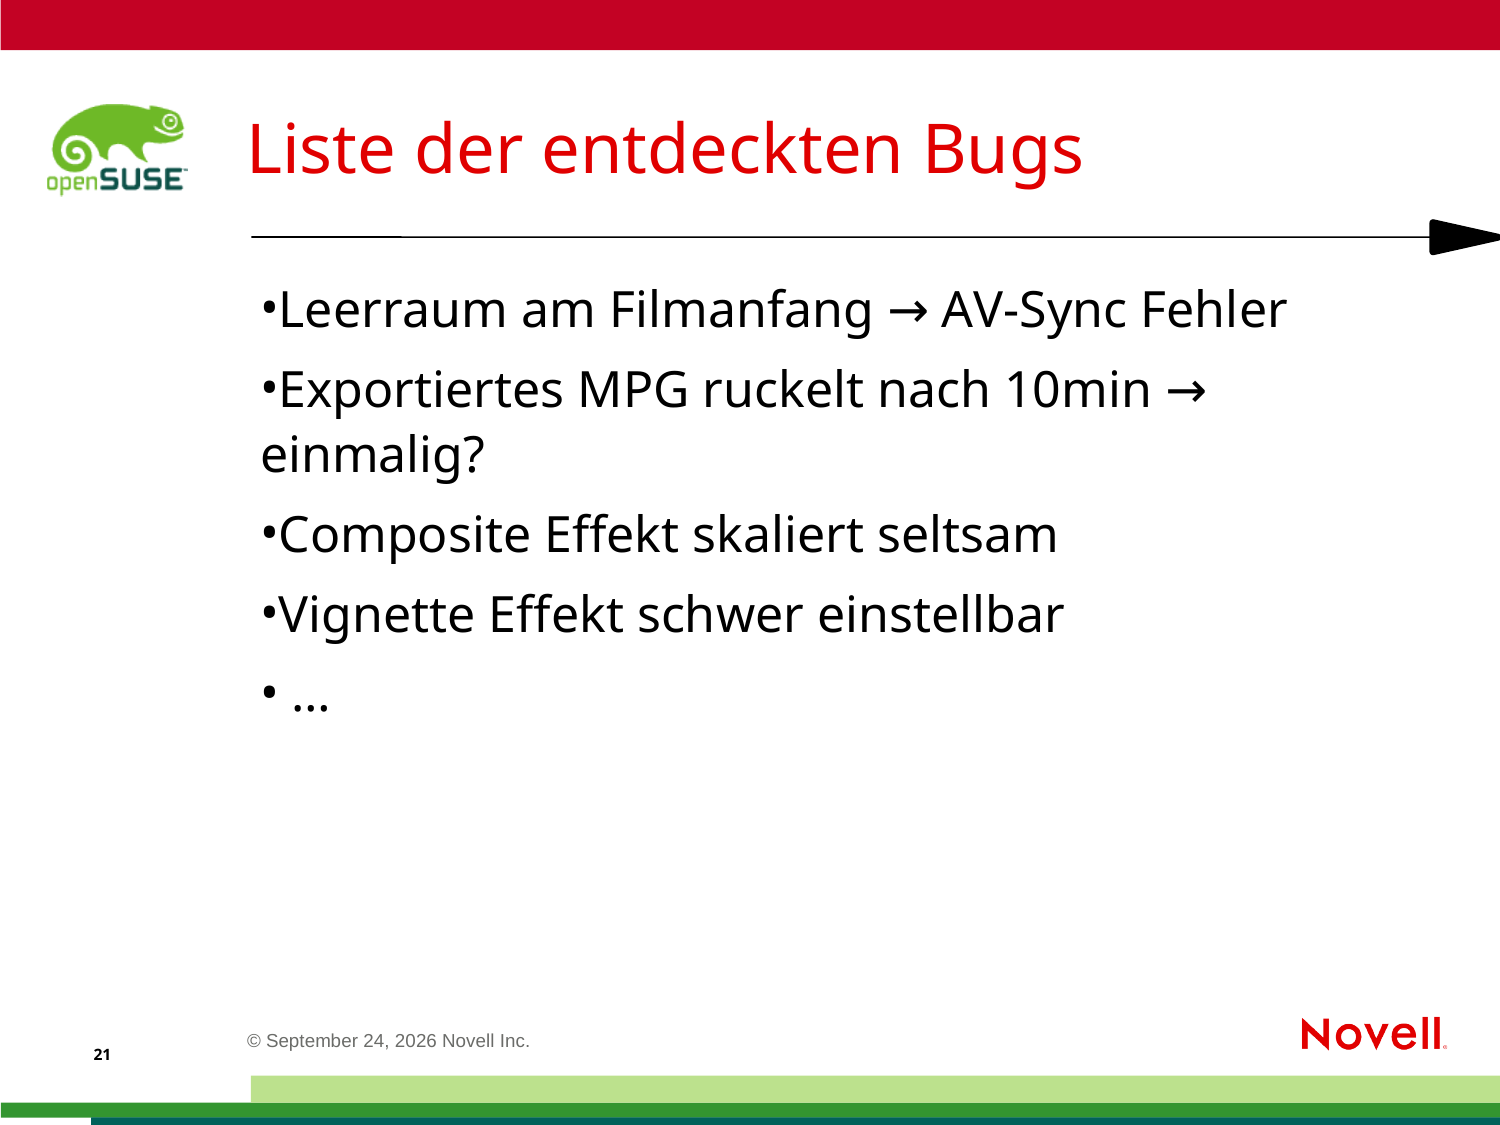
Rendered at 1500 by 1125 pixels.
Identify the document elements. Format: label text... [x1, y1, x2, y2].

list Leerraum am Filmanfang → AV-Sync Fehler Exportiertes MPG ruckelt nach 10min → einmalig? Composite Effekt skaliert seltsam Vignette Effekt schwer einstellbar … [245, 267, 1458, 1026]
title Liste der entdeckten Bugs [246, 60, 1409, 239]
picture [1295, 1026, 1453, 1056]
picture [47, 104, 188, 197]
